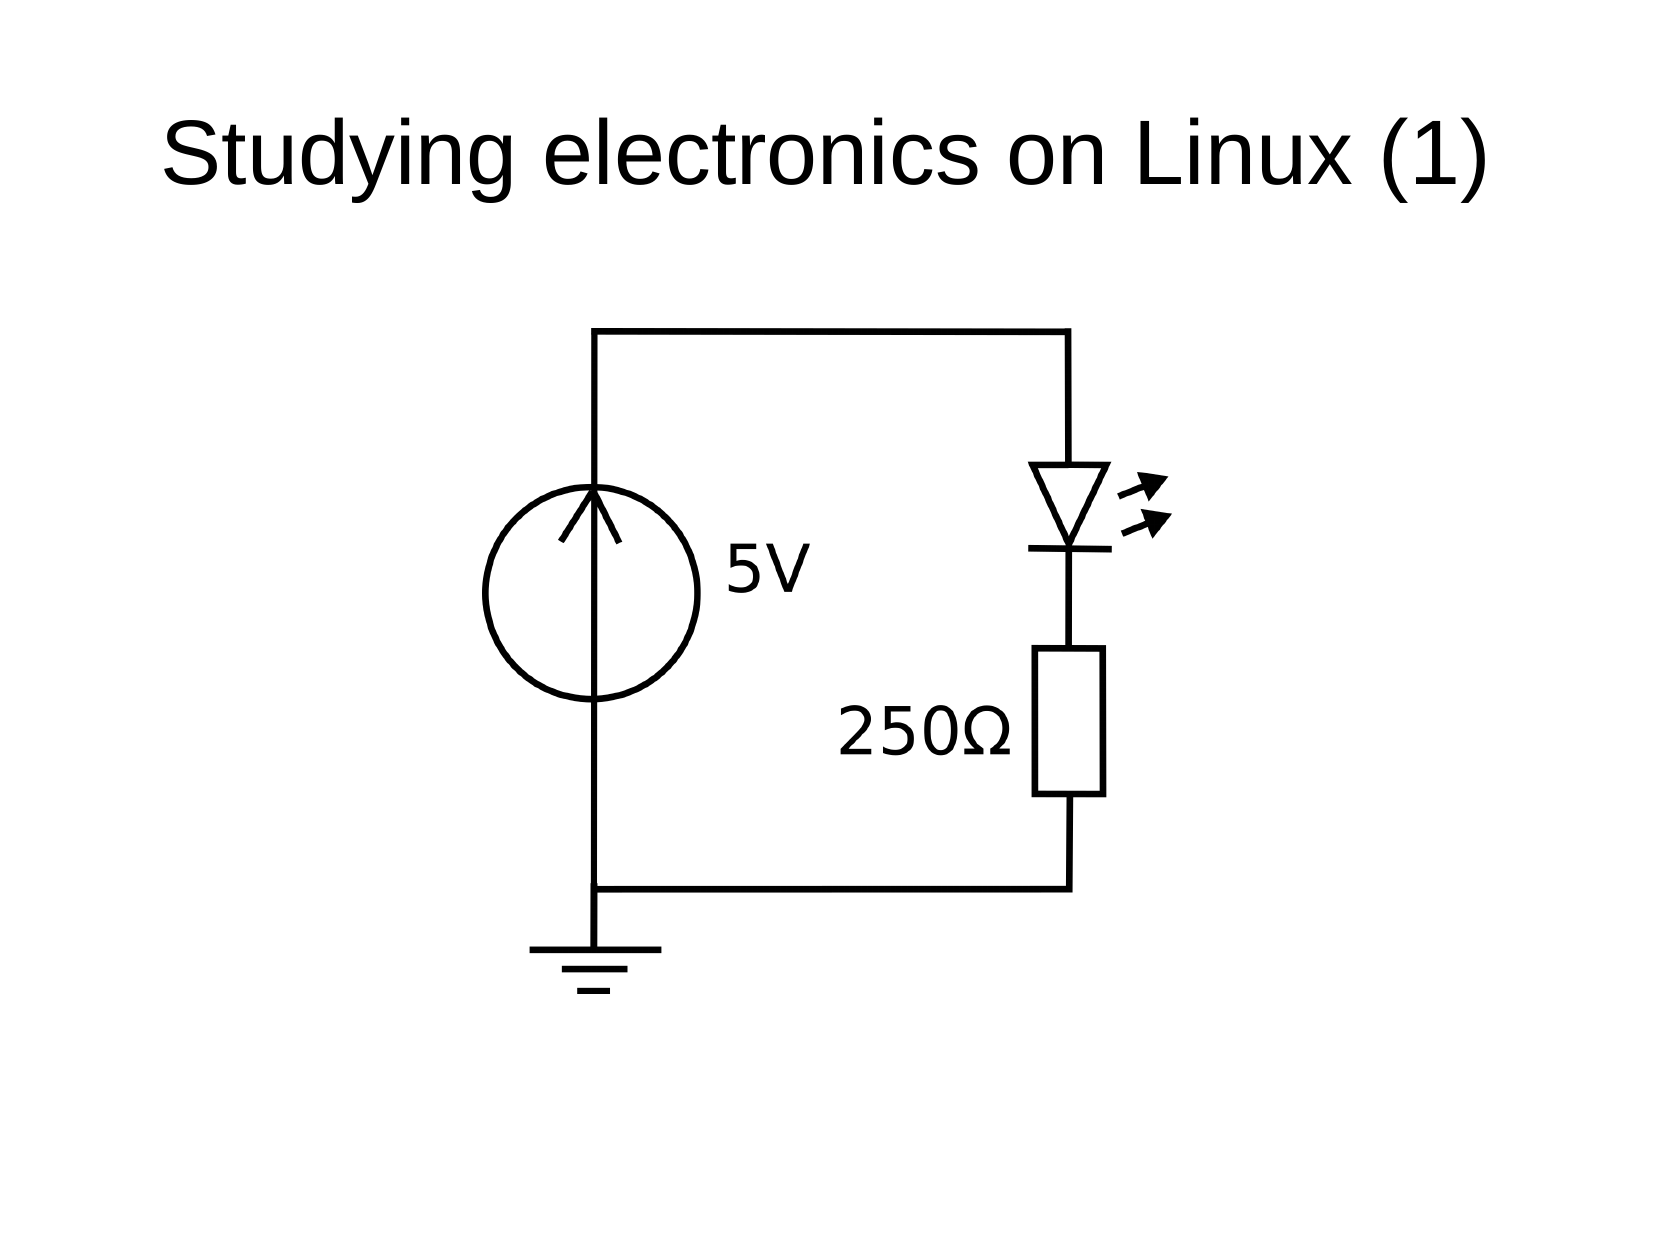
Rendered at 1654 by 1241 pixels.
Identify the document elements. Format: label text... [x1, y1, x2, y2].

picture [482, 328, 1172, 994]
title Studying electronics on Linux (1) [82, 49, 1571, 257]
